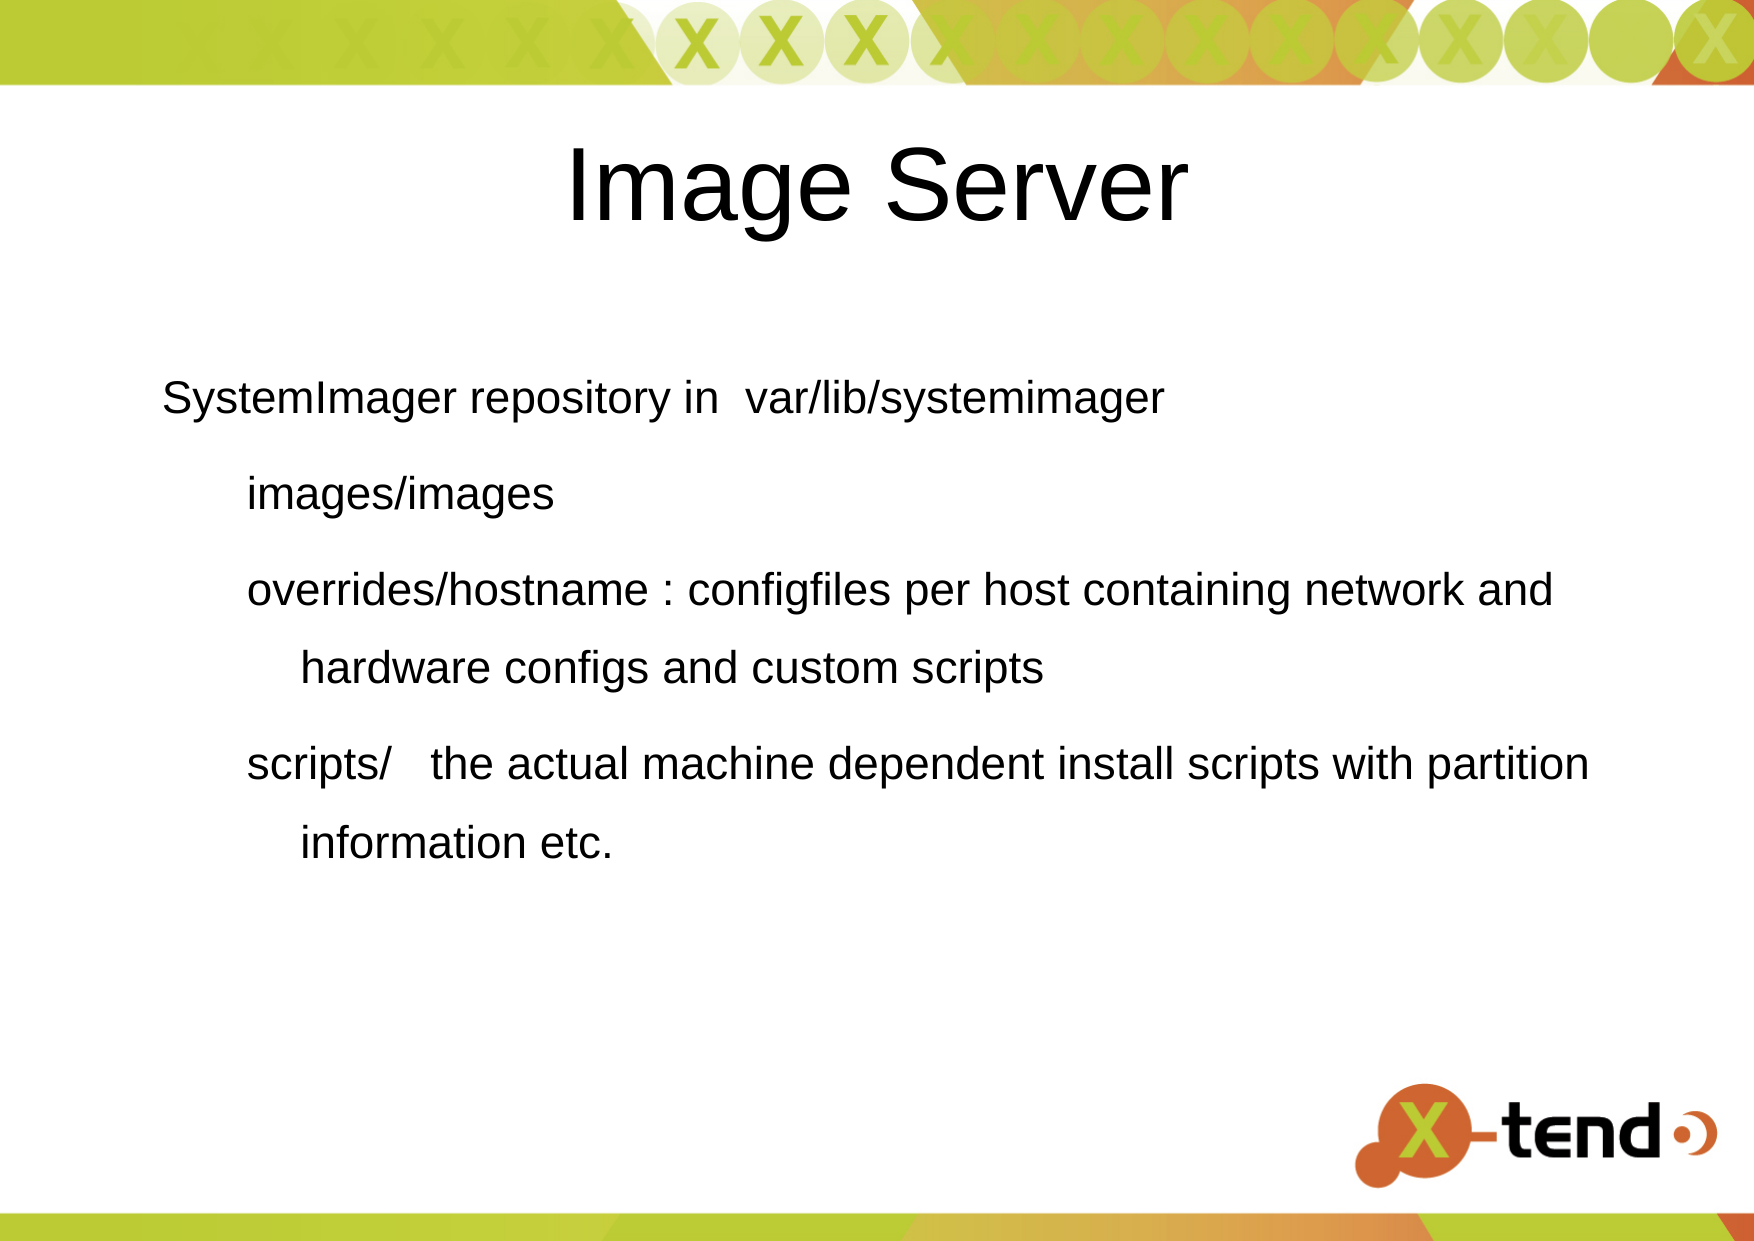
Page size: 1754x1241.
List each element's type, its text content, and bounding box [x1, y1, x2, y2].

list SystemImager repository in var/lib/systemimager images/images overrides/hostname : configfiles per host containing network and hardware configs and custom scripts scripts/ the actual machine dependent install scripts with partition information etc. [161, 344, 1627, 1127]
picture [0, 0, 1754, 1241]
title Image Server [128, 49, 1627, 257]
